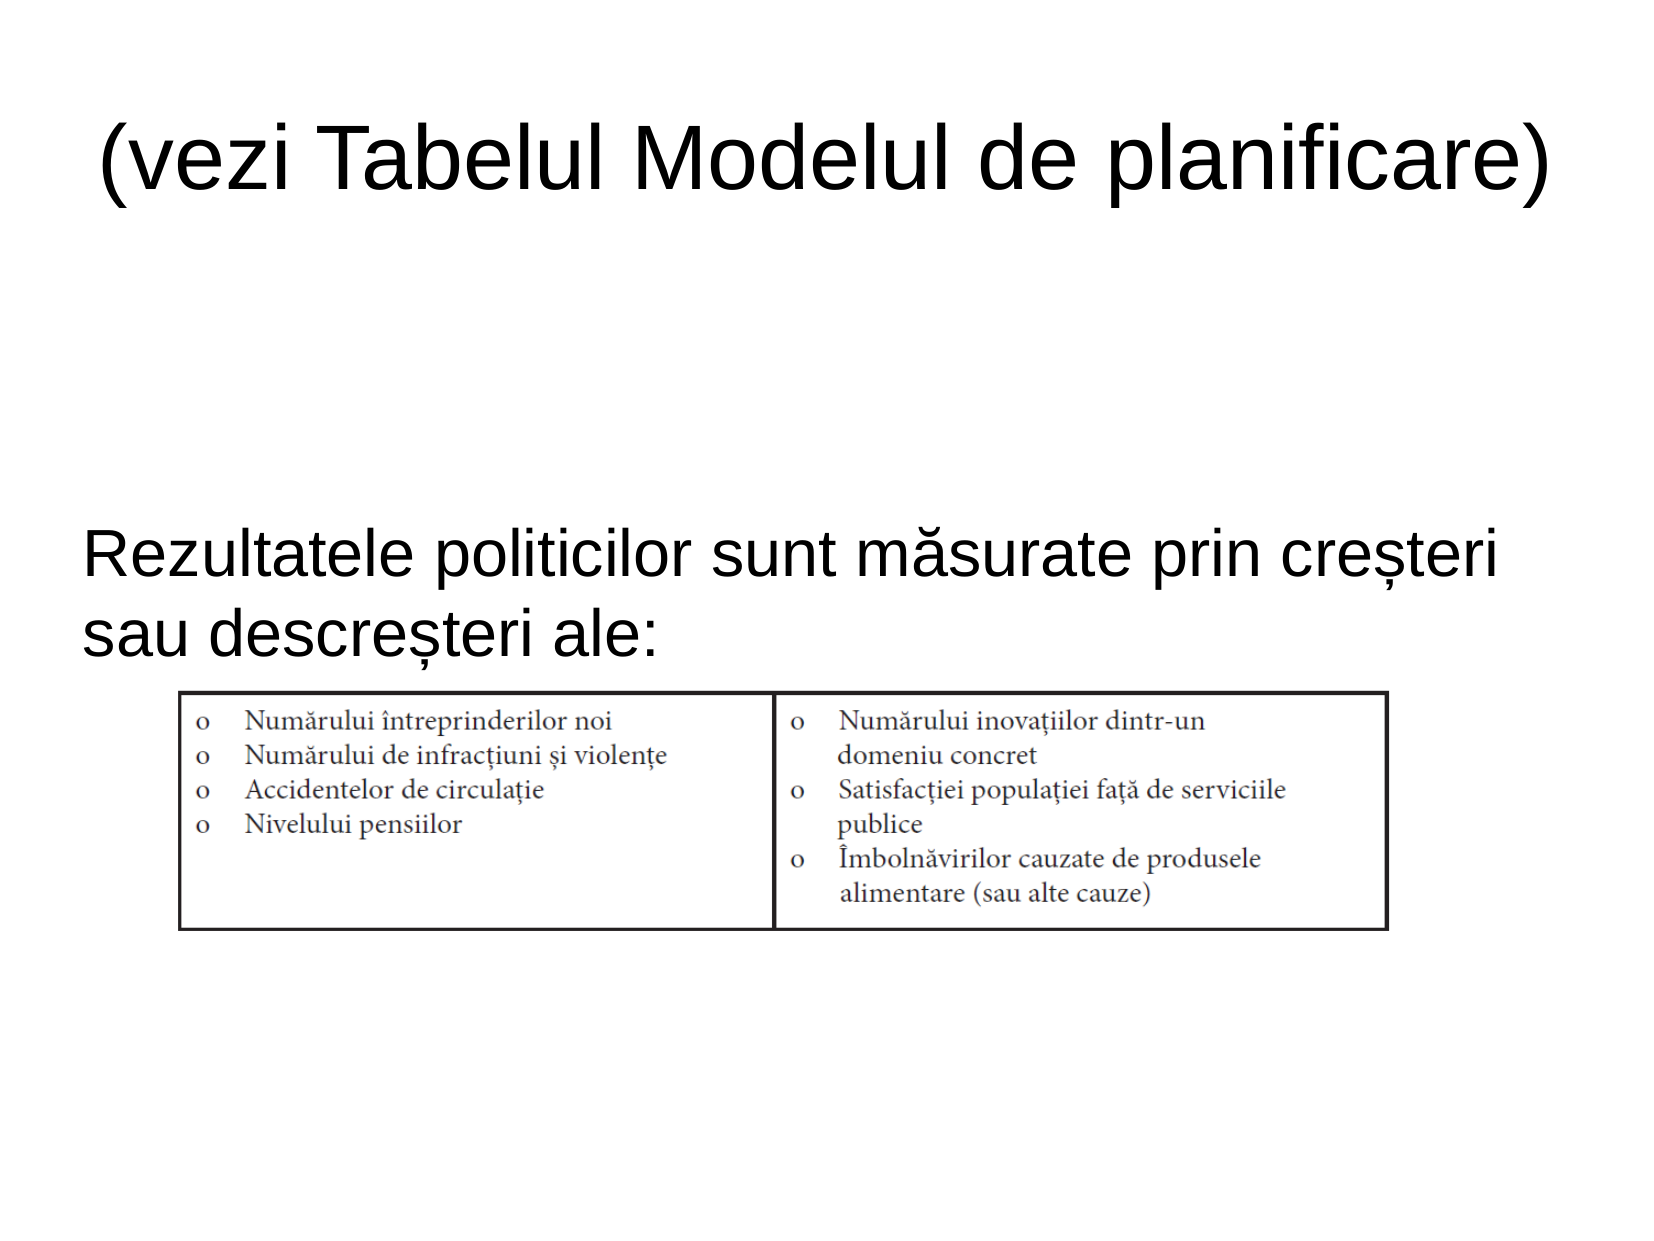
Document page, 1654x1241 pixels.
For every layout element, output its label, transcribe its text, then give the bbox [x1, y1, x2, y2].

list Rezultatele politicilor sunt măsurate prin creșteri sau descreșteri ale: [82, 290, 1571, 1010]
title (vezi Tabelul Modelul de planificare) [82, 49, 1571, 257]
picture [177, 679, 1410, 945]
